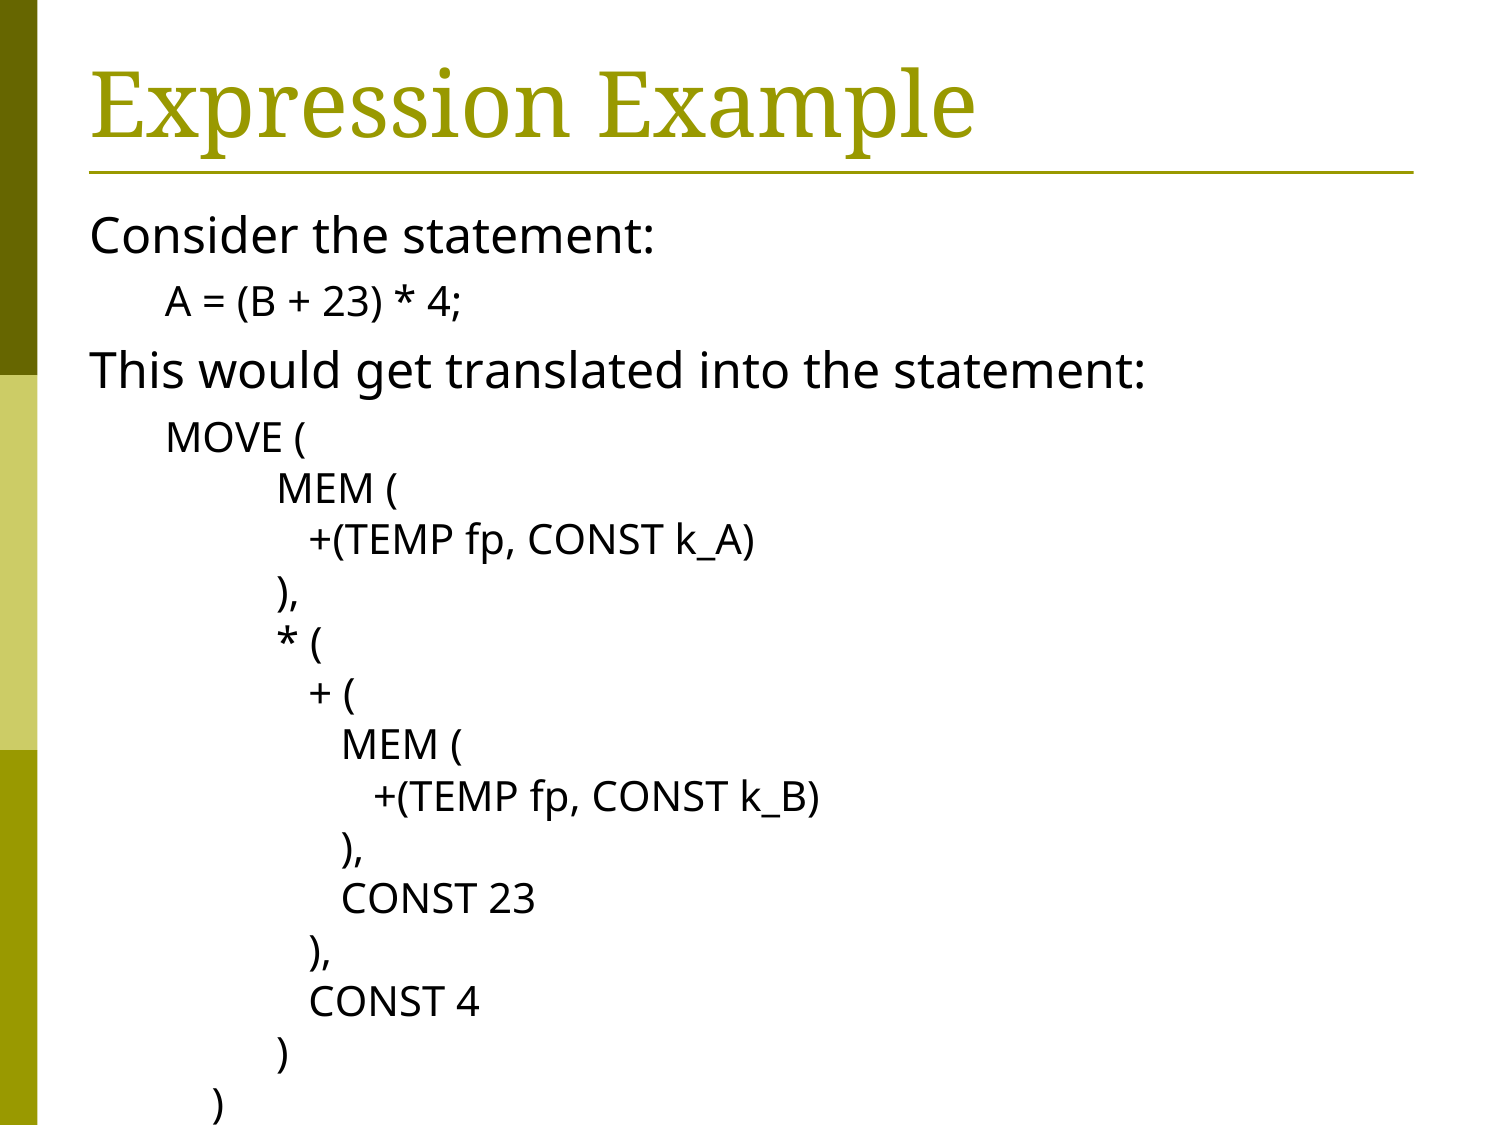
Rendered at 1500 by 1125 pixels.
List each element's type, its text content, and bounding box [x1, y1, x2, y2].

list Consider the statement: A = (B + 23) * 4; This would get translated into the statement: MOVE ( MEM ( +(TEMP fp, CONST k_A) ), * ( + ( MEM ( +(TEMP fp, CONST k_B) ), CONST 23 ), CONST 4 ) ) [75, 196, 1426, 1125]
title Expression Example [75, 45, 1426, 173]
